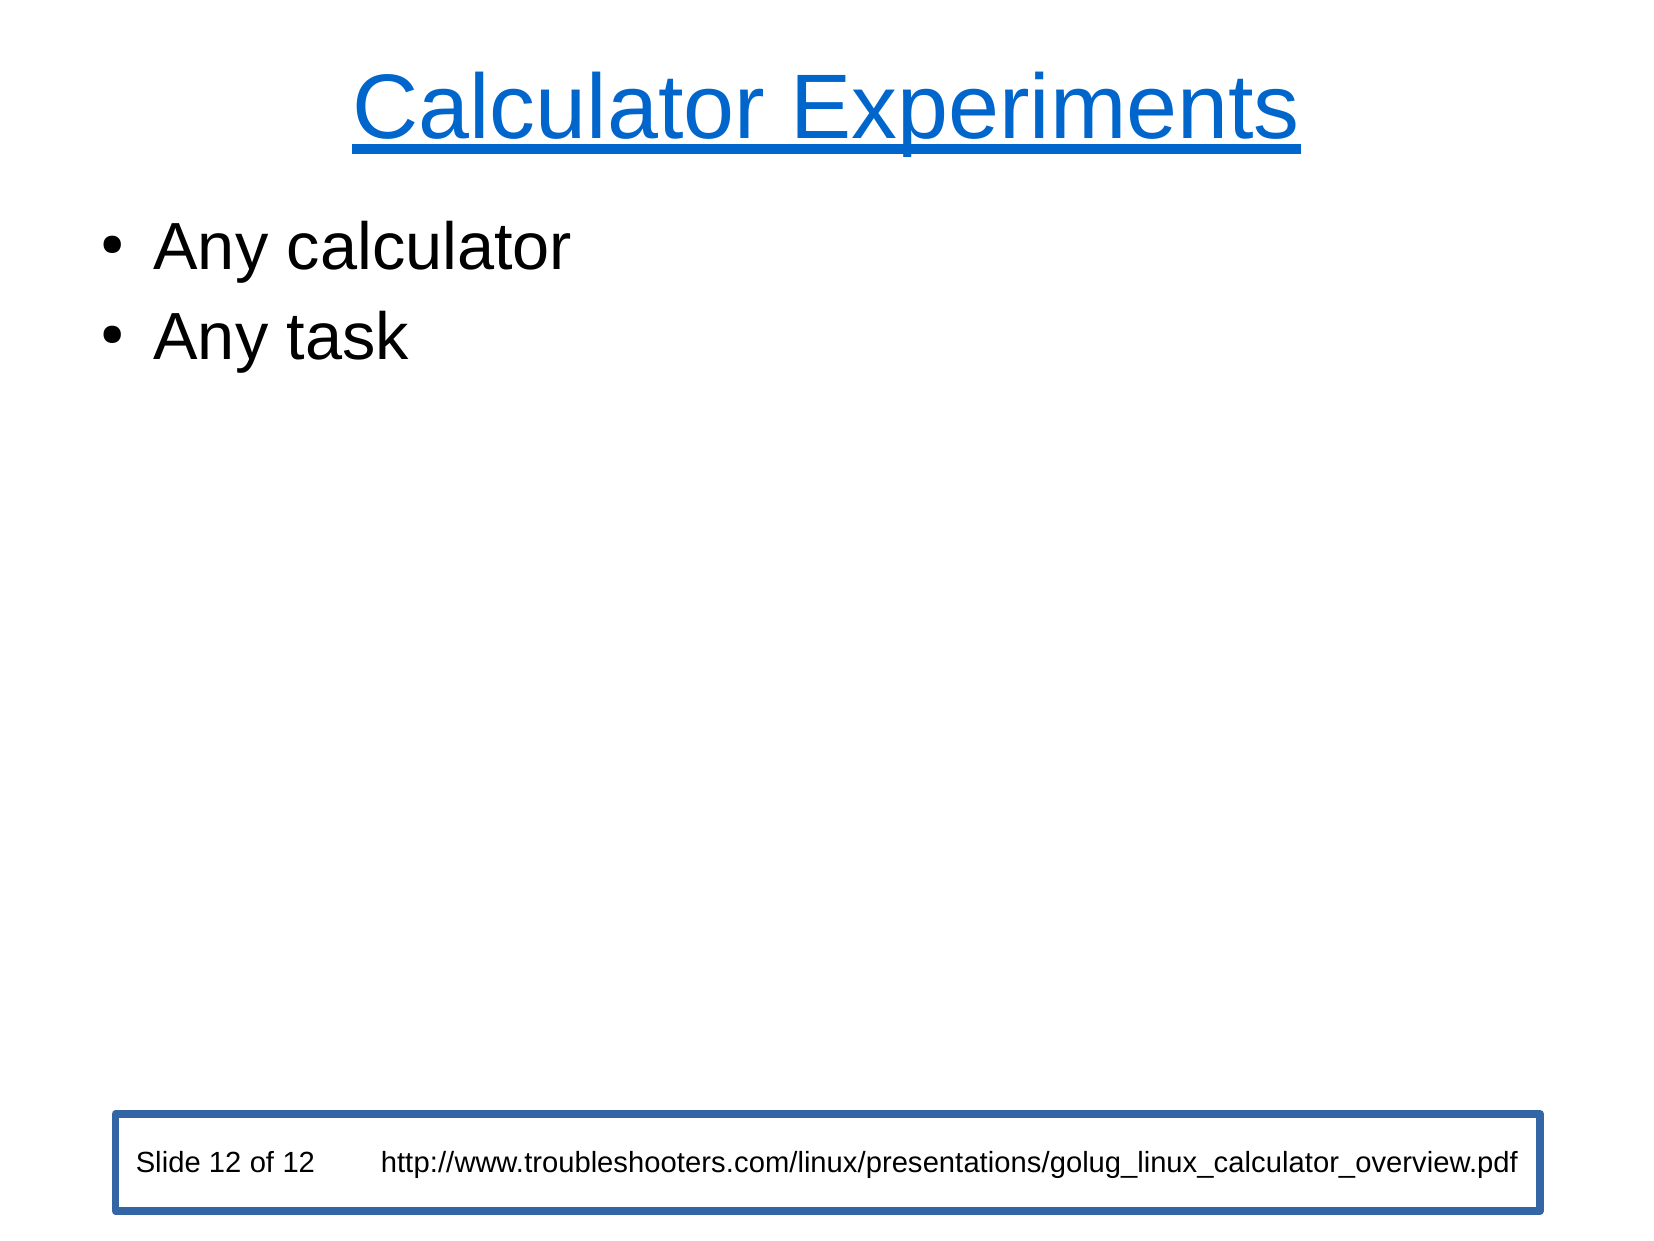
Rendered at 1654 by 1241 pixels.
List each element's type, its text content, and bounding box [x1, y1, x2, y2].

list Any calculator Any task [82, 209, 1571, 1216]
title Calculator Experiments [82, 49, 1571, 166]
text_box Slide <number> of 12 http://www.troubleshooters.com/linux/presentations/golug_linux_calculator_overview.pdf [115, 1113, 1541, 1212]
